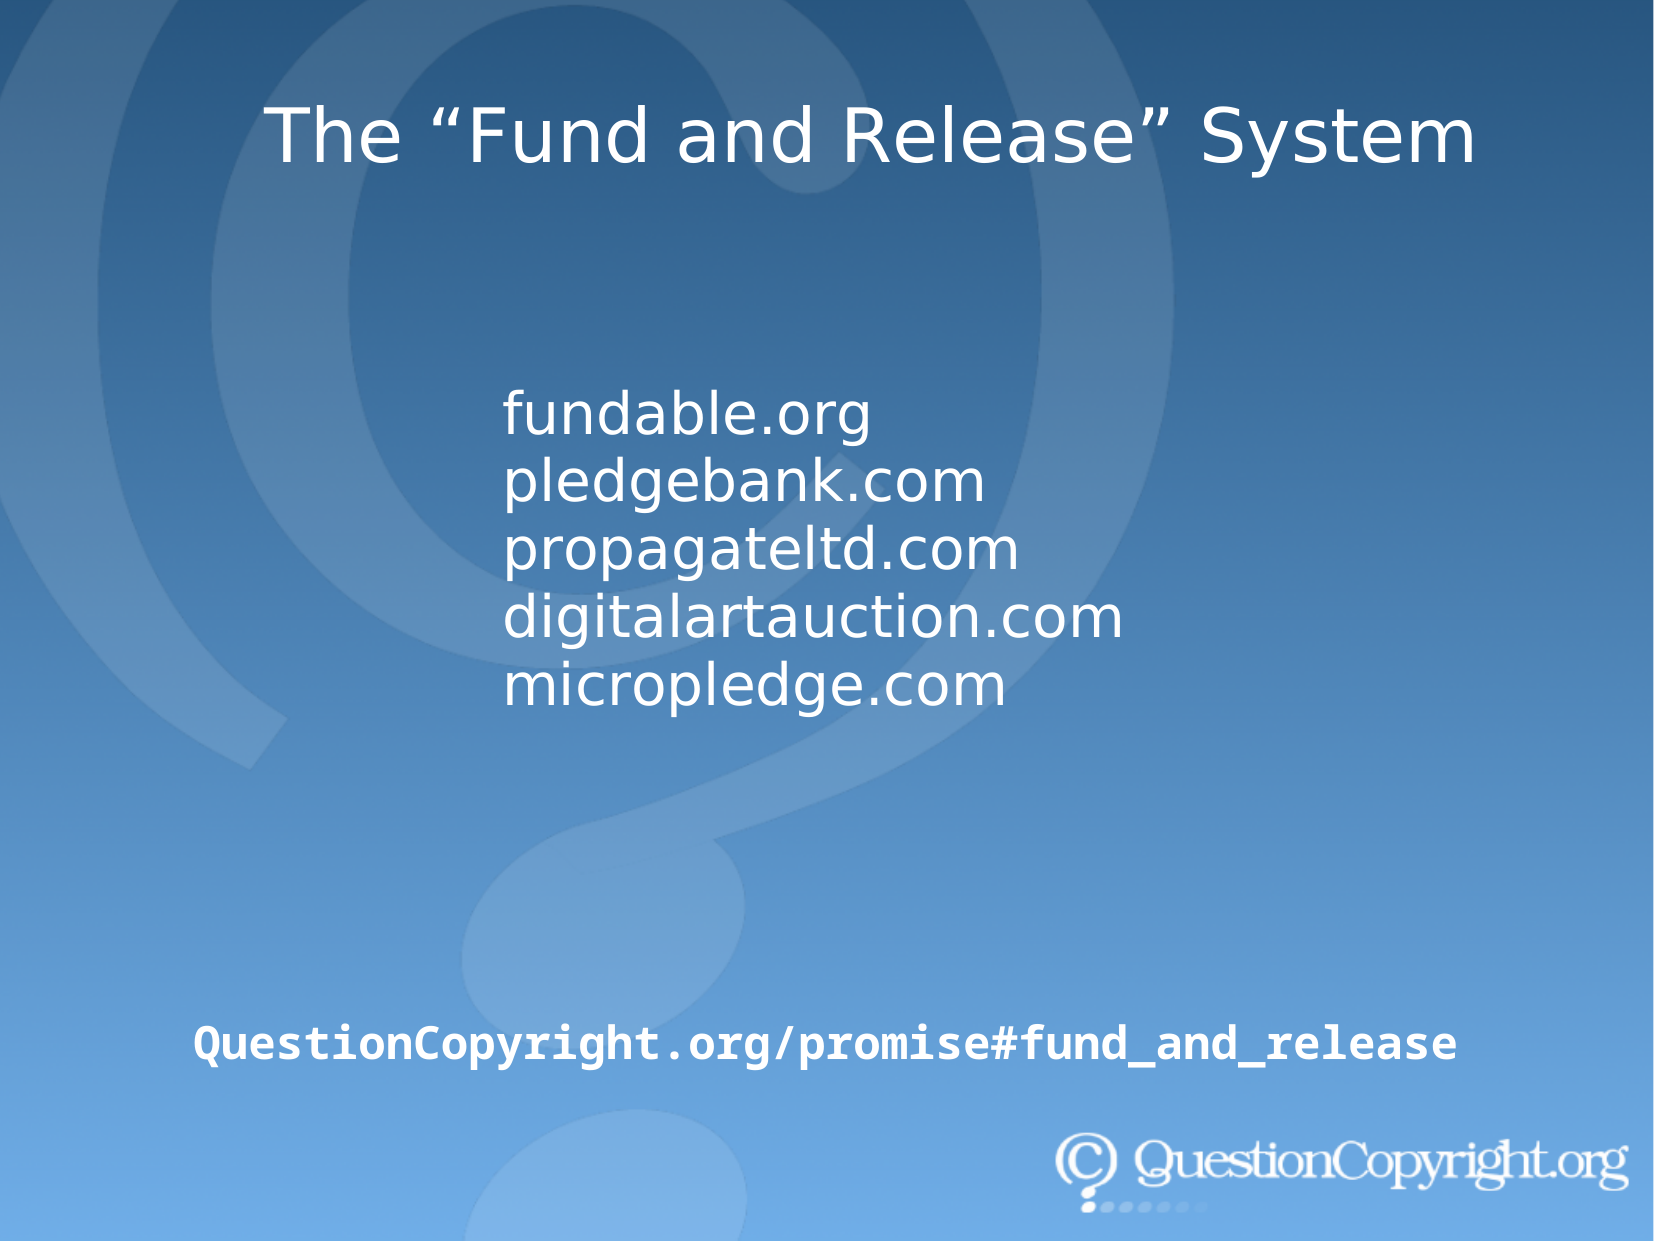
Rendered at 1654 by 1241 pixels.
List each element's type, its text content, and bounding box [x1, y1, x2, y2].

picture [0, 0, 1654, 1241]
text_box The “Fund and Release” System [249, 85, 1495, 188]
text_box fundable.org pledgebank.com propagateltd.com digitalartauction.com micropledge.com [487, 372, 1141, 727]
text_box QuestionCopyright.org/promise#fund_and_release [178, 1003, 1474, 1073]
